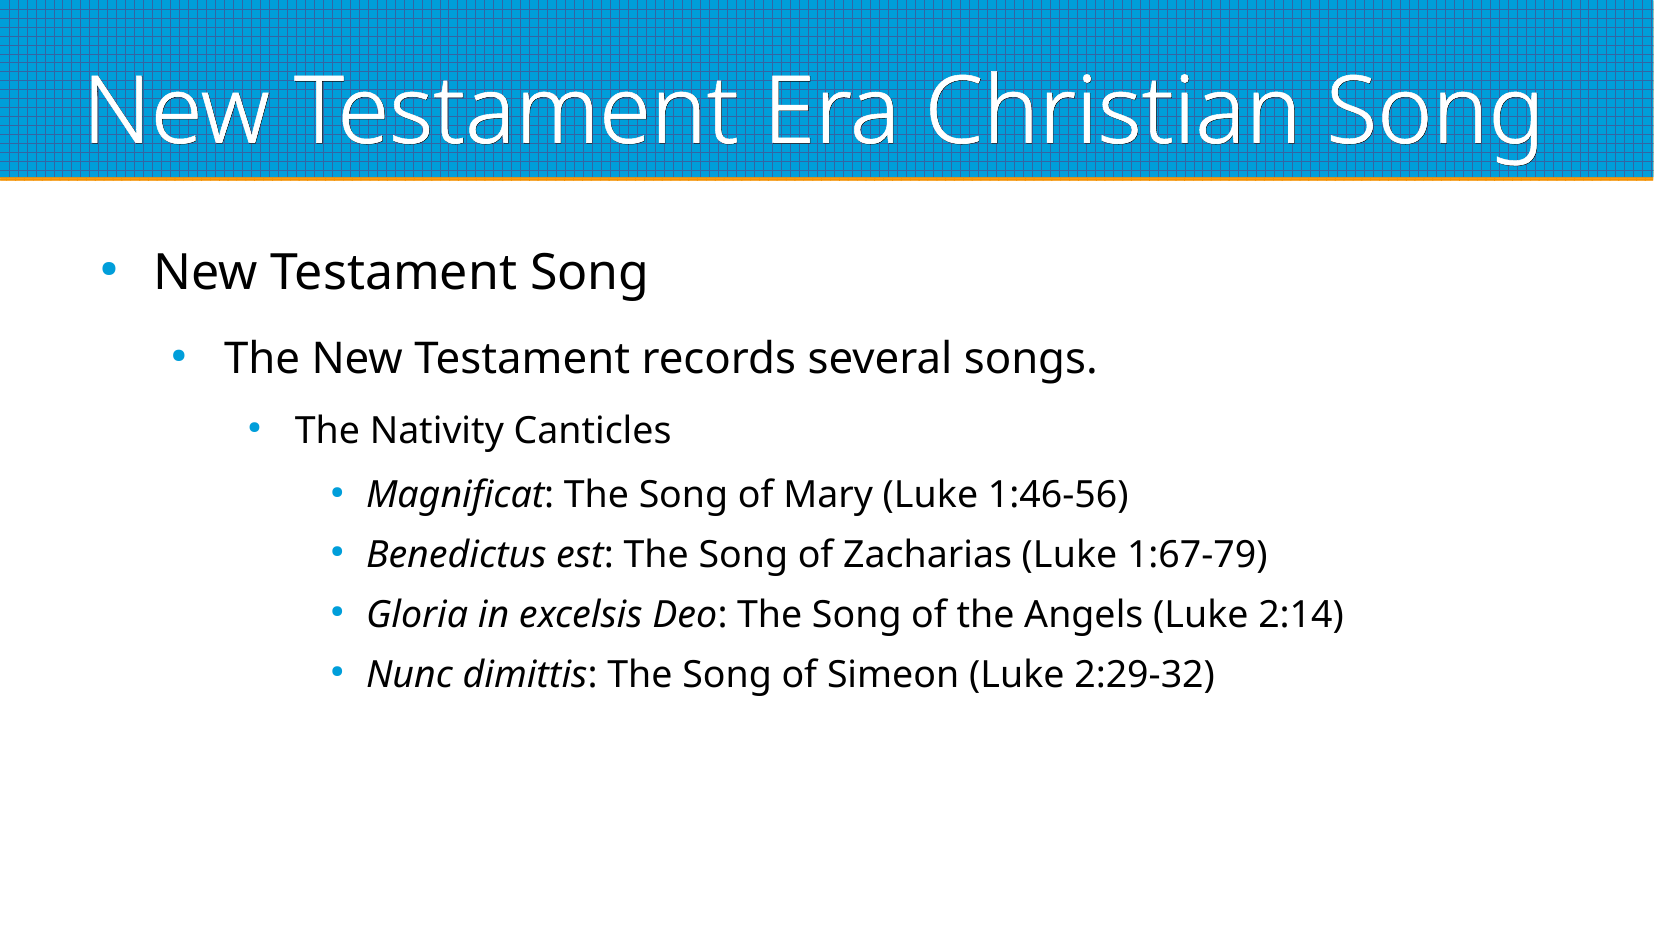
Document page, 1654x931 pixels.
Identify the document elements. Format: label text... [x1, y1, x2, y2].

title New Testament Era Christian Song [82, 14, 1571, 171]
list New Testament Song The New Testament records several songs. The Nativity Canticles Magnificat: The Song of Mary (Luke 1:46-56) Benedictus est: The Song of Zacharias (Luke 1:67-79) Gloria in excelsis Deo: The Song of the Angels (Luke 2:14) Nunc dimittis: The Song of Simeon (Luke 2:29-32) [82, 236, 1563, 863]
